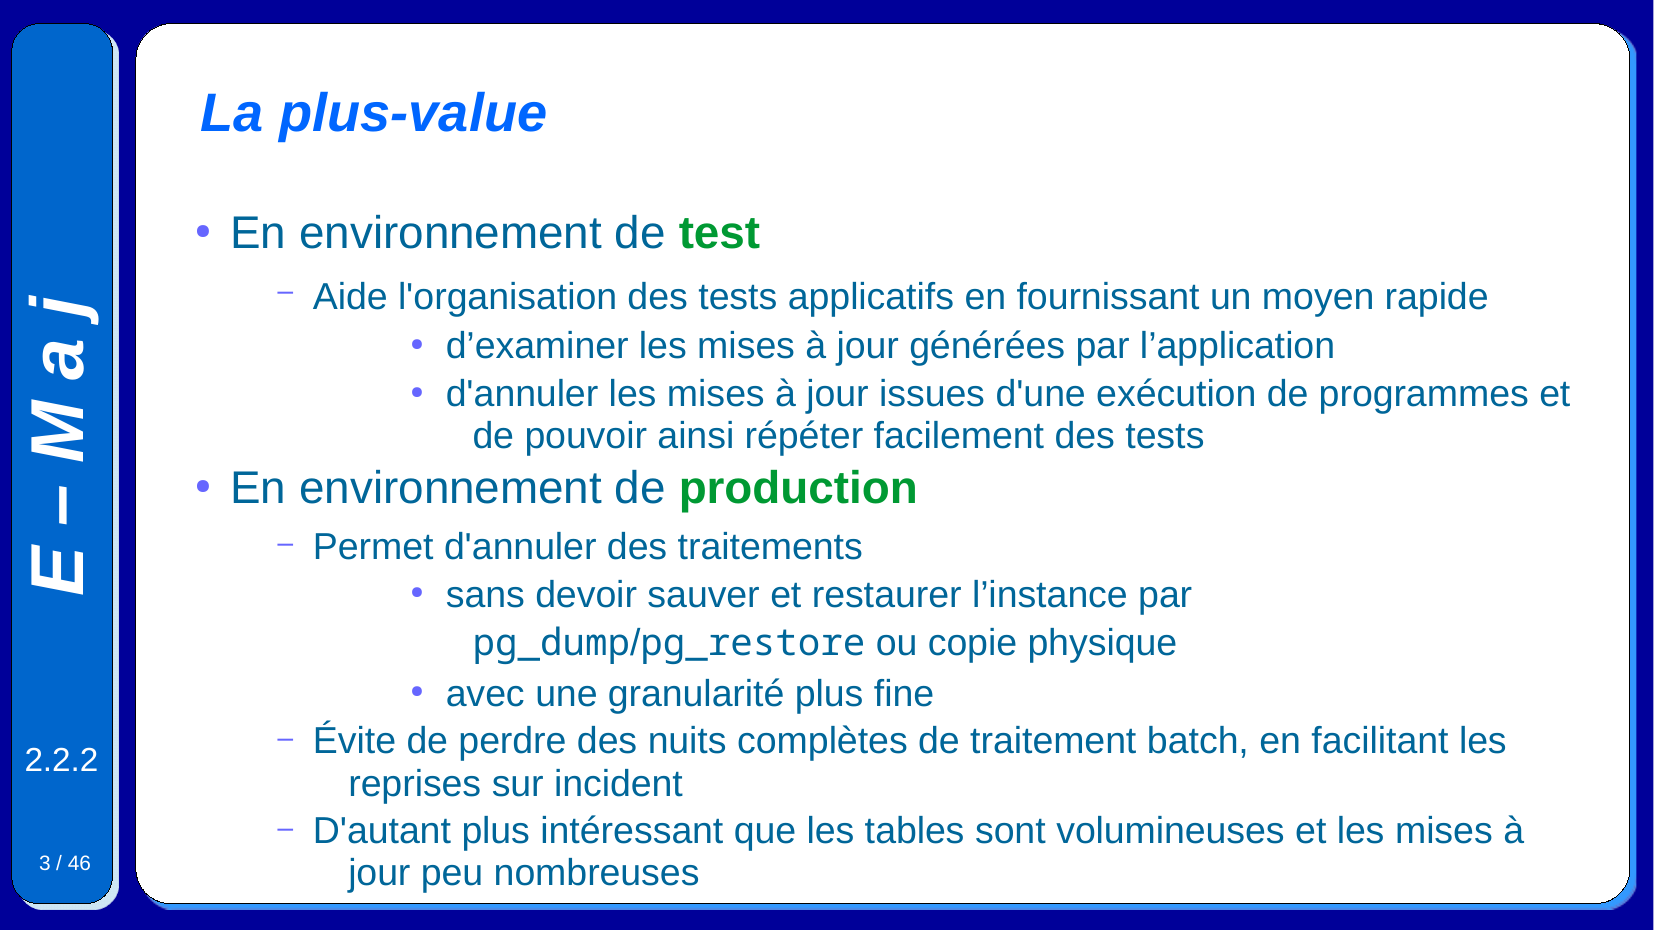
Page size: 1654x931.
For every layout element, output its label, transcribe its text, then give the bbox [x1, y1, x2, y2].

title La plus-value [200, 34, 1575, 191]
list En environnement de test Aide l'organisation des tests applicatifs en fournissant un moyen rapide d’examiner les mises à jour générées par l’application d'annuler les mises à jour issues d'une exécution de programmes et de pouvoir ainsi répéter facilement des tests En environnement de production Permet d'annuler des traitements sans devoir sauver et restaurer l’instance par pg_dump/pg_restore ou copie physique avec une granularité plus fine Évite de perdre des nuits complètes de traitement batch, en facilitant les reprises sur incident D'autant plus intéressant que les tables sont volumineuses et les mises à jour peu nombreuses [177, 206, 1587, 889]
